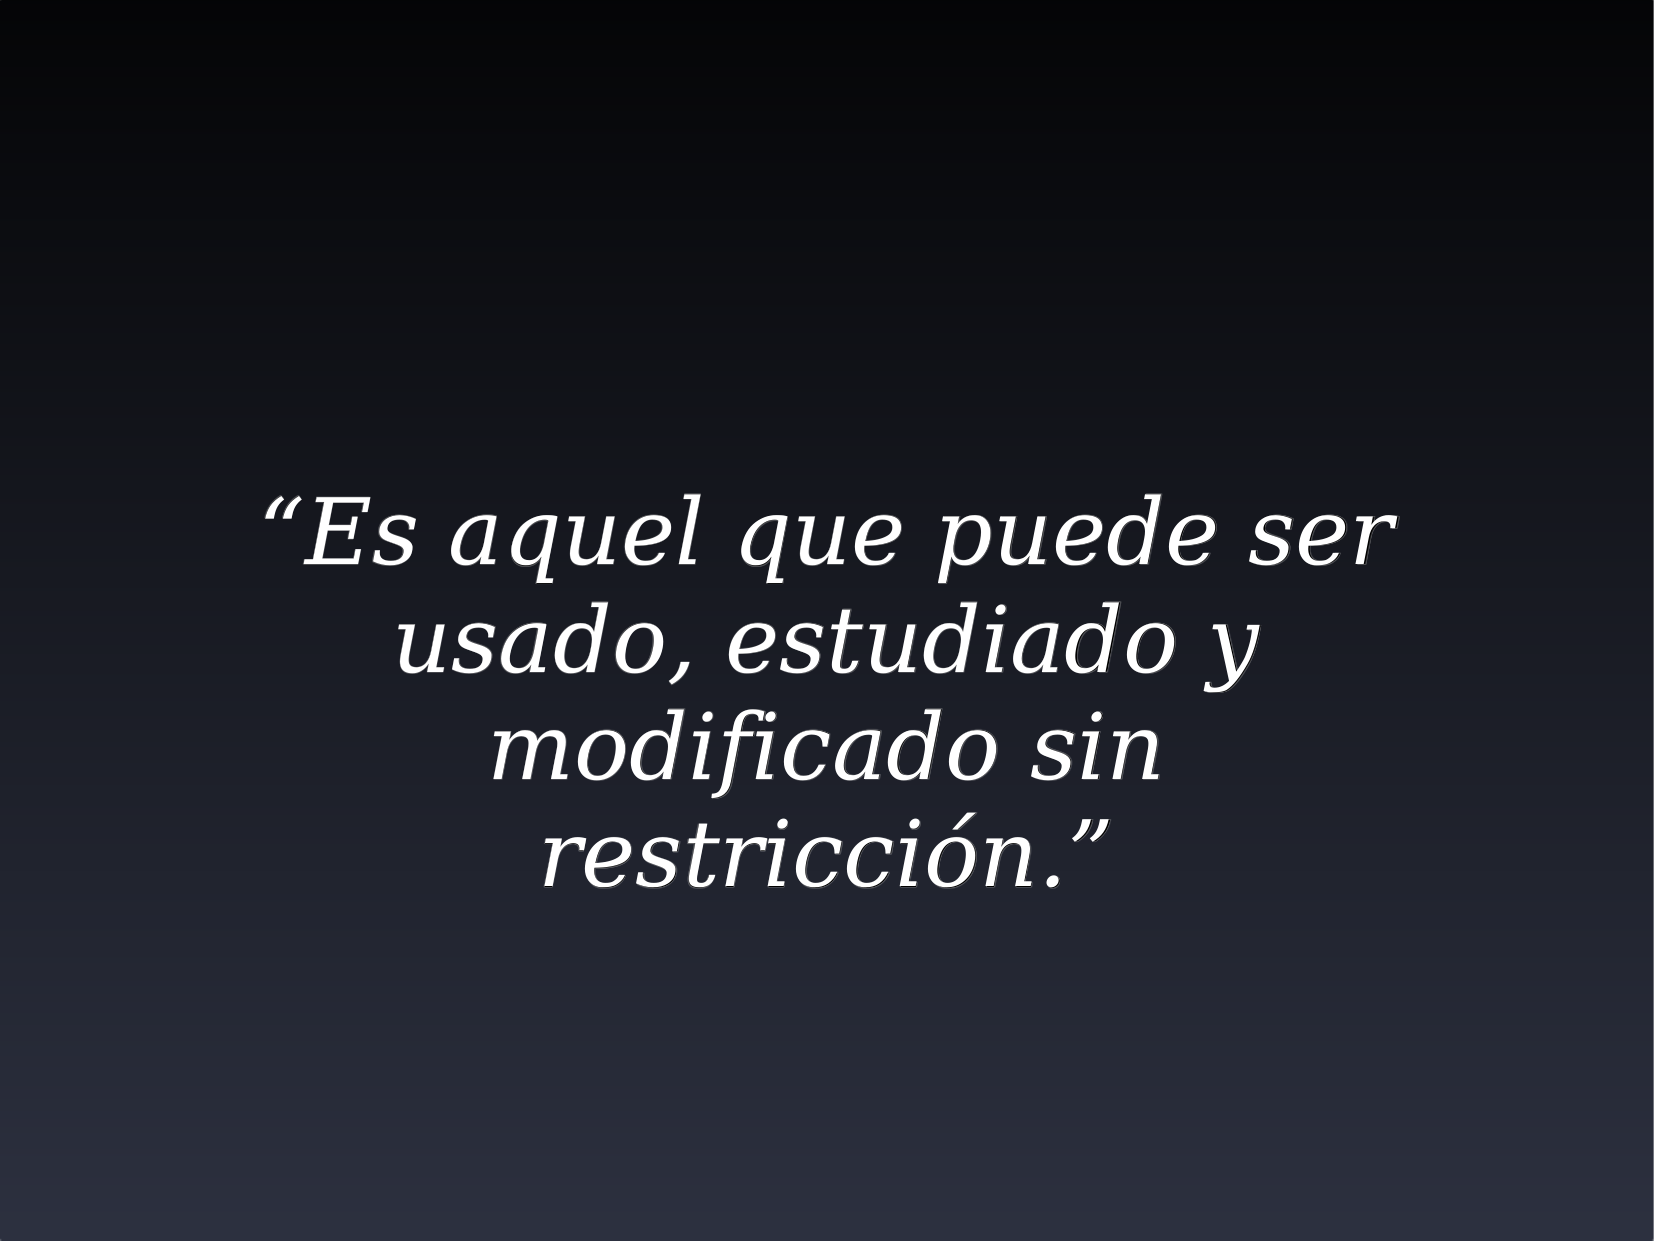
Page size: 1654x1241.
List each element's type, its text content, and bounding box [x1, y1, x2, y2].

text_box “Es aquel que puede ser usado, estudiado y modificado sin restricción.” [233, 472, 1420, 916]
picture [0, 0, 1654, 1241]
